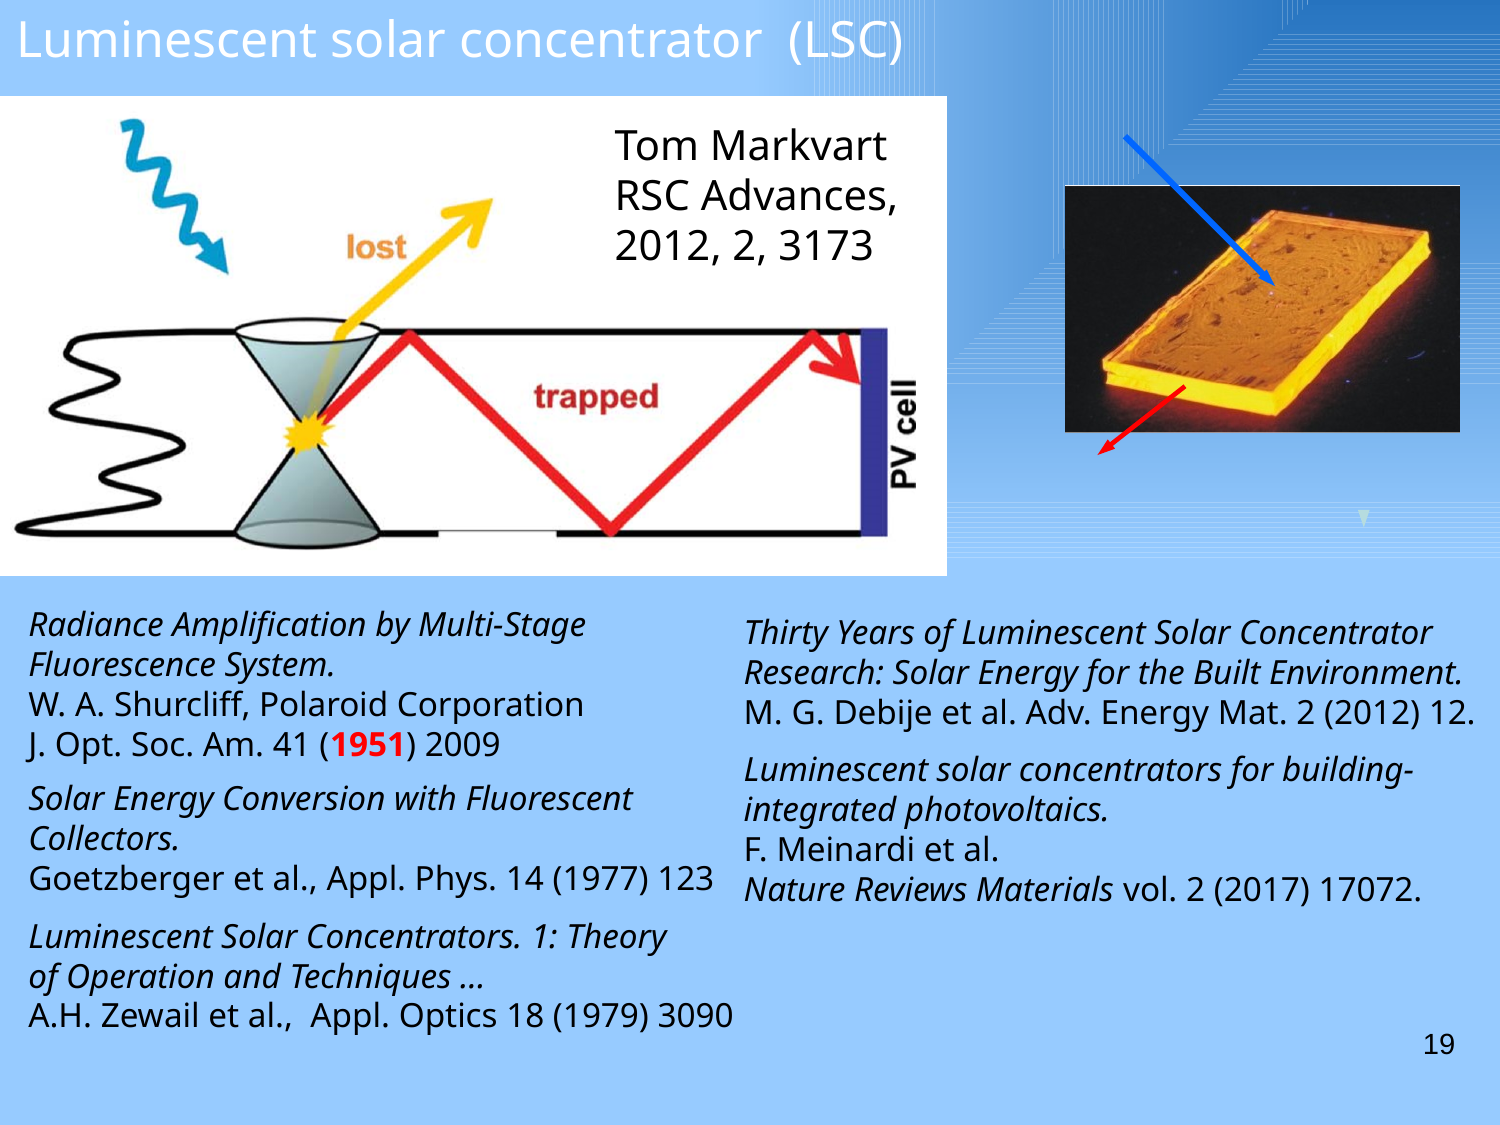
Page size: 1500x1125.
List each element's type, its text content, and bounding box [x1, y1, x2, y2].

picture [1065, 185, 1460, 433]
text_box Tom Markvart RSC Advances, 2012, 2, 3173 [599, 110, 937, 278]
text_box [1407, 1017, 1500, 1079]
text_box Radiance Amplification by Multi-Stage Fluorescence System. W. A. Shurcliff, Polaroid Corporation J. Opt. Soc. Am. 41 (1951) 2009 [13, 596, 645, 769]
text_box Thirty Years of Luminescent Solar Concentrator Research: Solar Energy for the Built Environment. M. G. Debije et al. Adv. Energy Mat. 2 (2012) 12. [728, 603, 1500, 740]
text_box Luminescent Solar Concentrators. 1: Theory of Operation and Techniques … A.H. Zewail et al., Appl. Optics 18 (1979) 3090 [13, 907, 740, 1044]
text_box Luminescent solar concentrators for building-integrated photovoltaics. F. Meinardi et al. Nature Reviews Materials vol. 2 (2017) 17072. [728, 740, 1500, 918]
picture [0, 96, 947, 576]
text_box Luminescent solar concentrator (LSC) [1, 0, 940, 76]
text_box Solar Energy Conversion with Fluorescent Collectors. Goetzberger et al., Appl. Phys. 14 (1977) 123 [13, 769, 728, 906]
